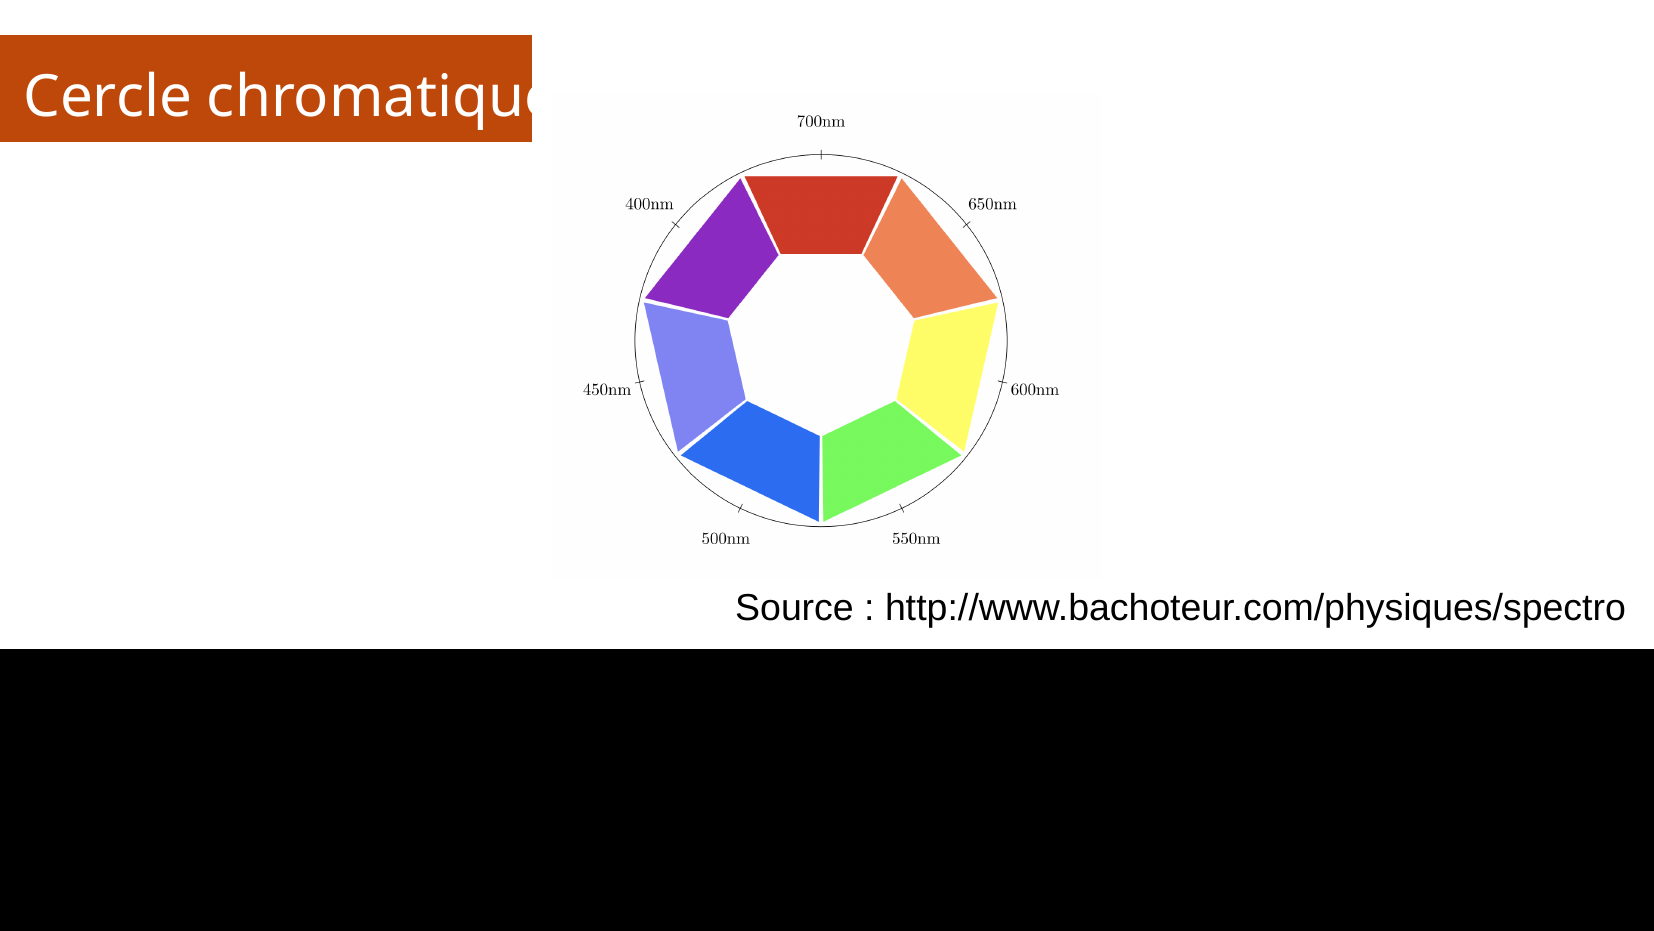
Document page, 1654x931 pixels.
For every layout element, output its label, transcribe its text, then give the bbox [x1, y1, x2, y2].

text_box Cercle chromatique [8, 47, 532, 137]
text_box [0, 35, 532, 142]
text_box Source : http://www.bachoteur.com/physiques/spectro [720, 578, 1642, 638]
text_box [0, 649, 1654, 931]
picture [552, 94, 1102, 579]
